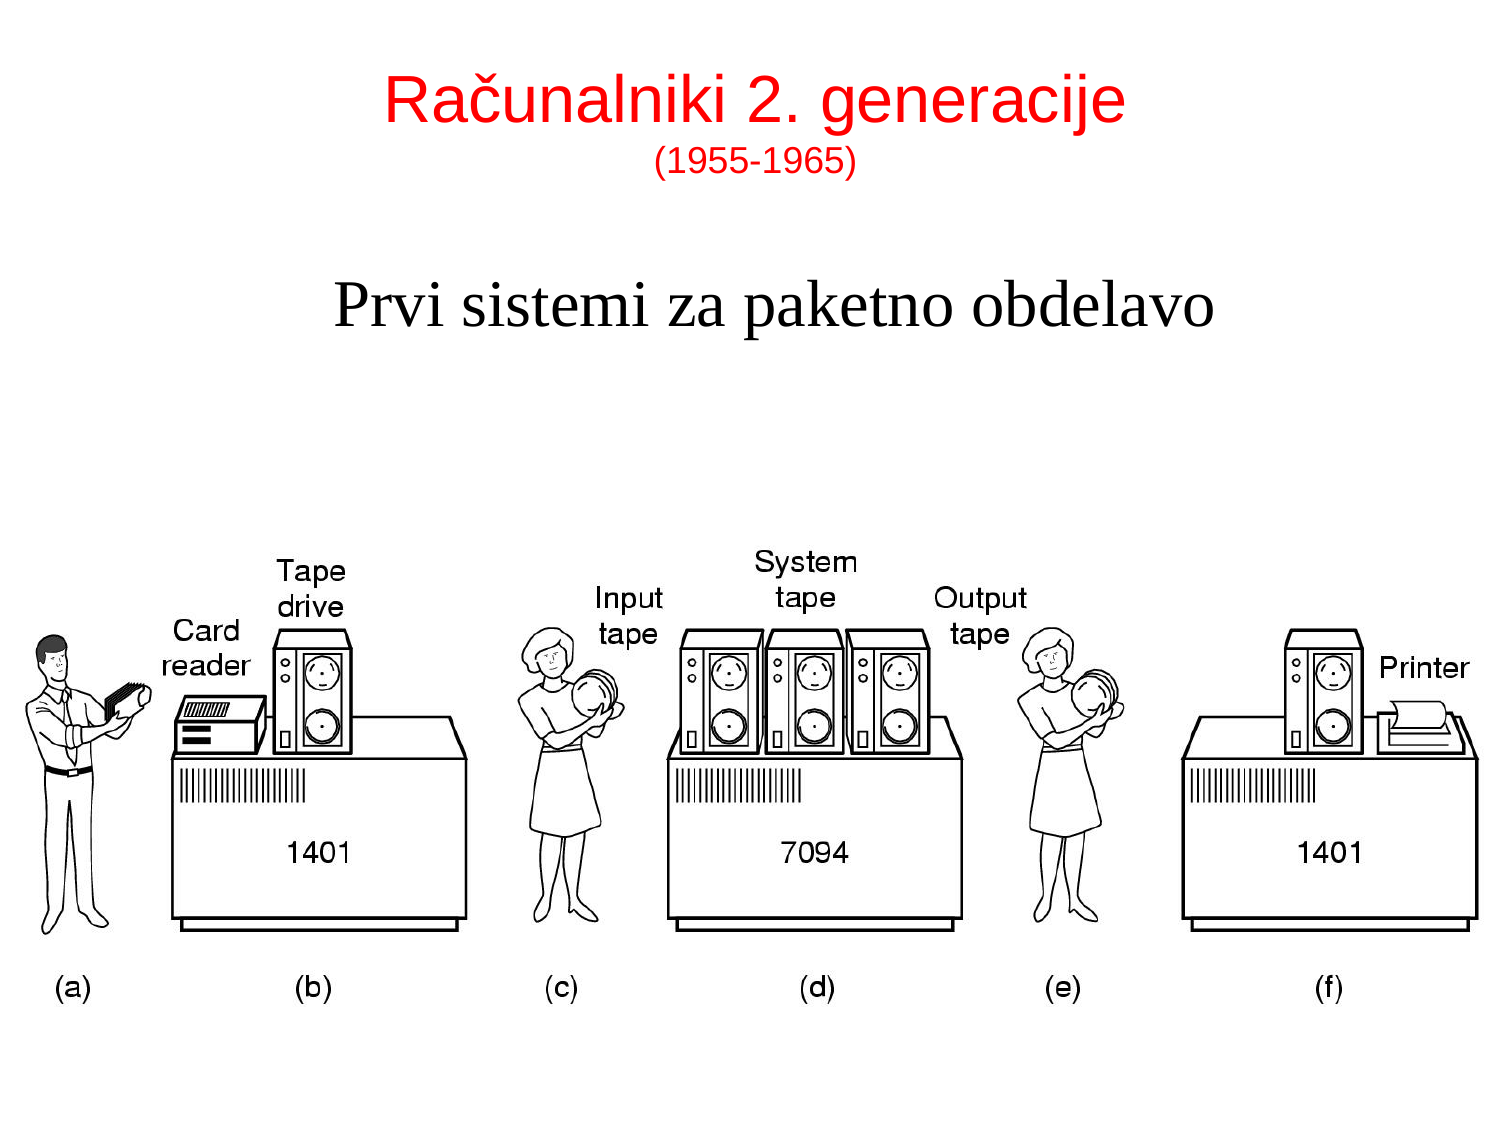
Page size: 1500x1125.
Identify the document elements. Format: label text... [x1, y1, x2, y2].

picture [24, 537, 1486, 1007]
text_box Prvi sistemi za paketno obdelavo [318, 252, 1234, 348]
title Računalniki 2. generacije (1955-1965) [190, 48, 1321, 189]
